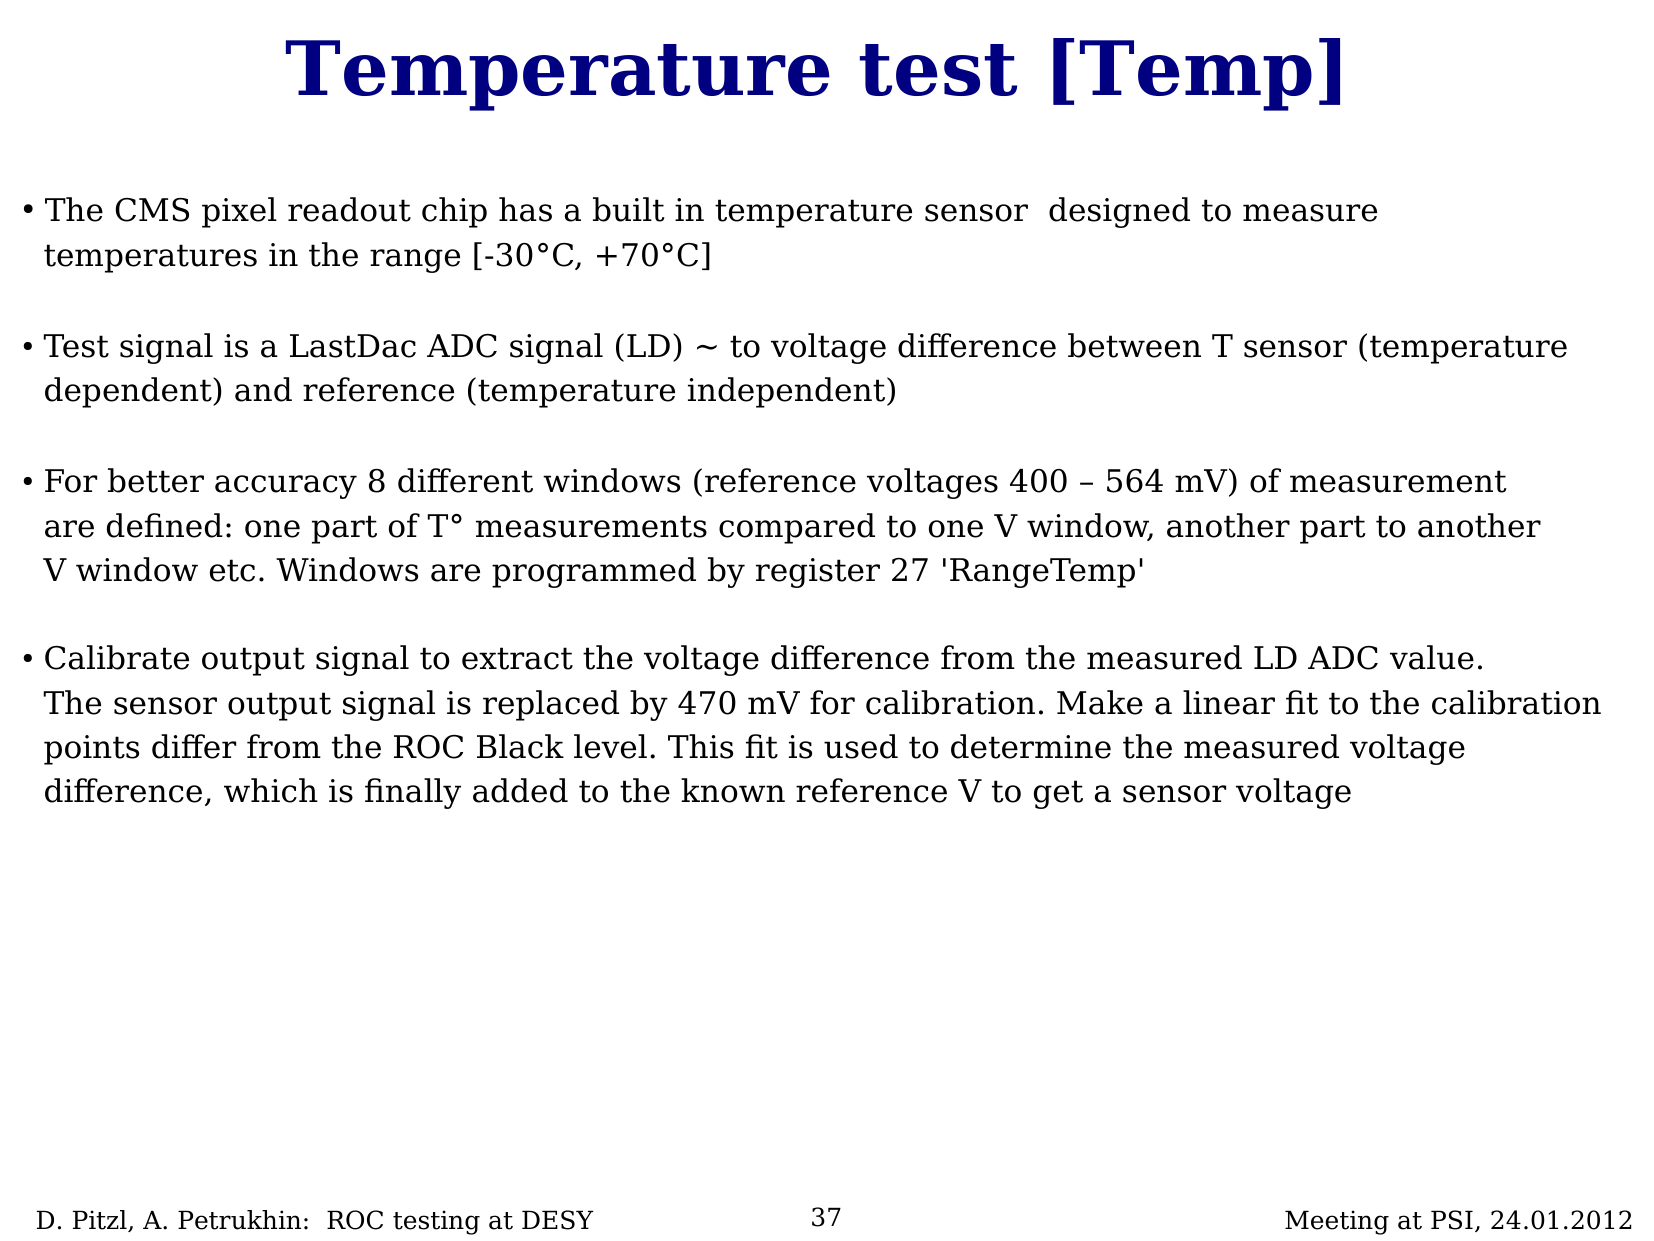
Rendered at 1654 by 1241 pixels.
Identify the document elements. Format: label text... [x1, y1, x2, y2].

title Temperature test [Temp] [112, 23, 1525, 115]
text_box The CMS pixel readout chip has a built in temperature sensor designed to measure temperatures in the range [-30°C, +70°C] Test signal is a LastDac ADC signal (LD) ~ to voltage difference between T sensor (temperature dependent) and reference (temperature independent) For better accuracy 8 different windows (reference voltages 400 – 564 mV) of measurement are defined: one part of T° measurements compared to one V window, another part to another V window etc. Windows are programmed by register 27 'RangeTemp' Calibrate output signal to extract the voltage difference from the measured LD ADC value. The sensor output signal is replaced by 470 mV for calibration. Make a linear fit to the calibration points differ from the ROC Black level. This fit is used to determine the measured voltage difference, which is finally added to the known reference V to get a sensor voltage [22, 182, 1646, 949]
